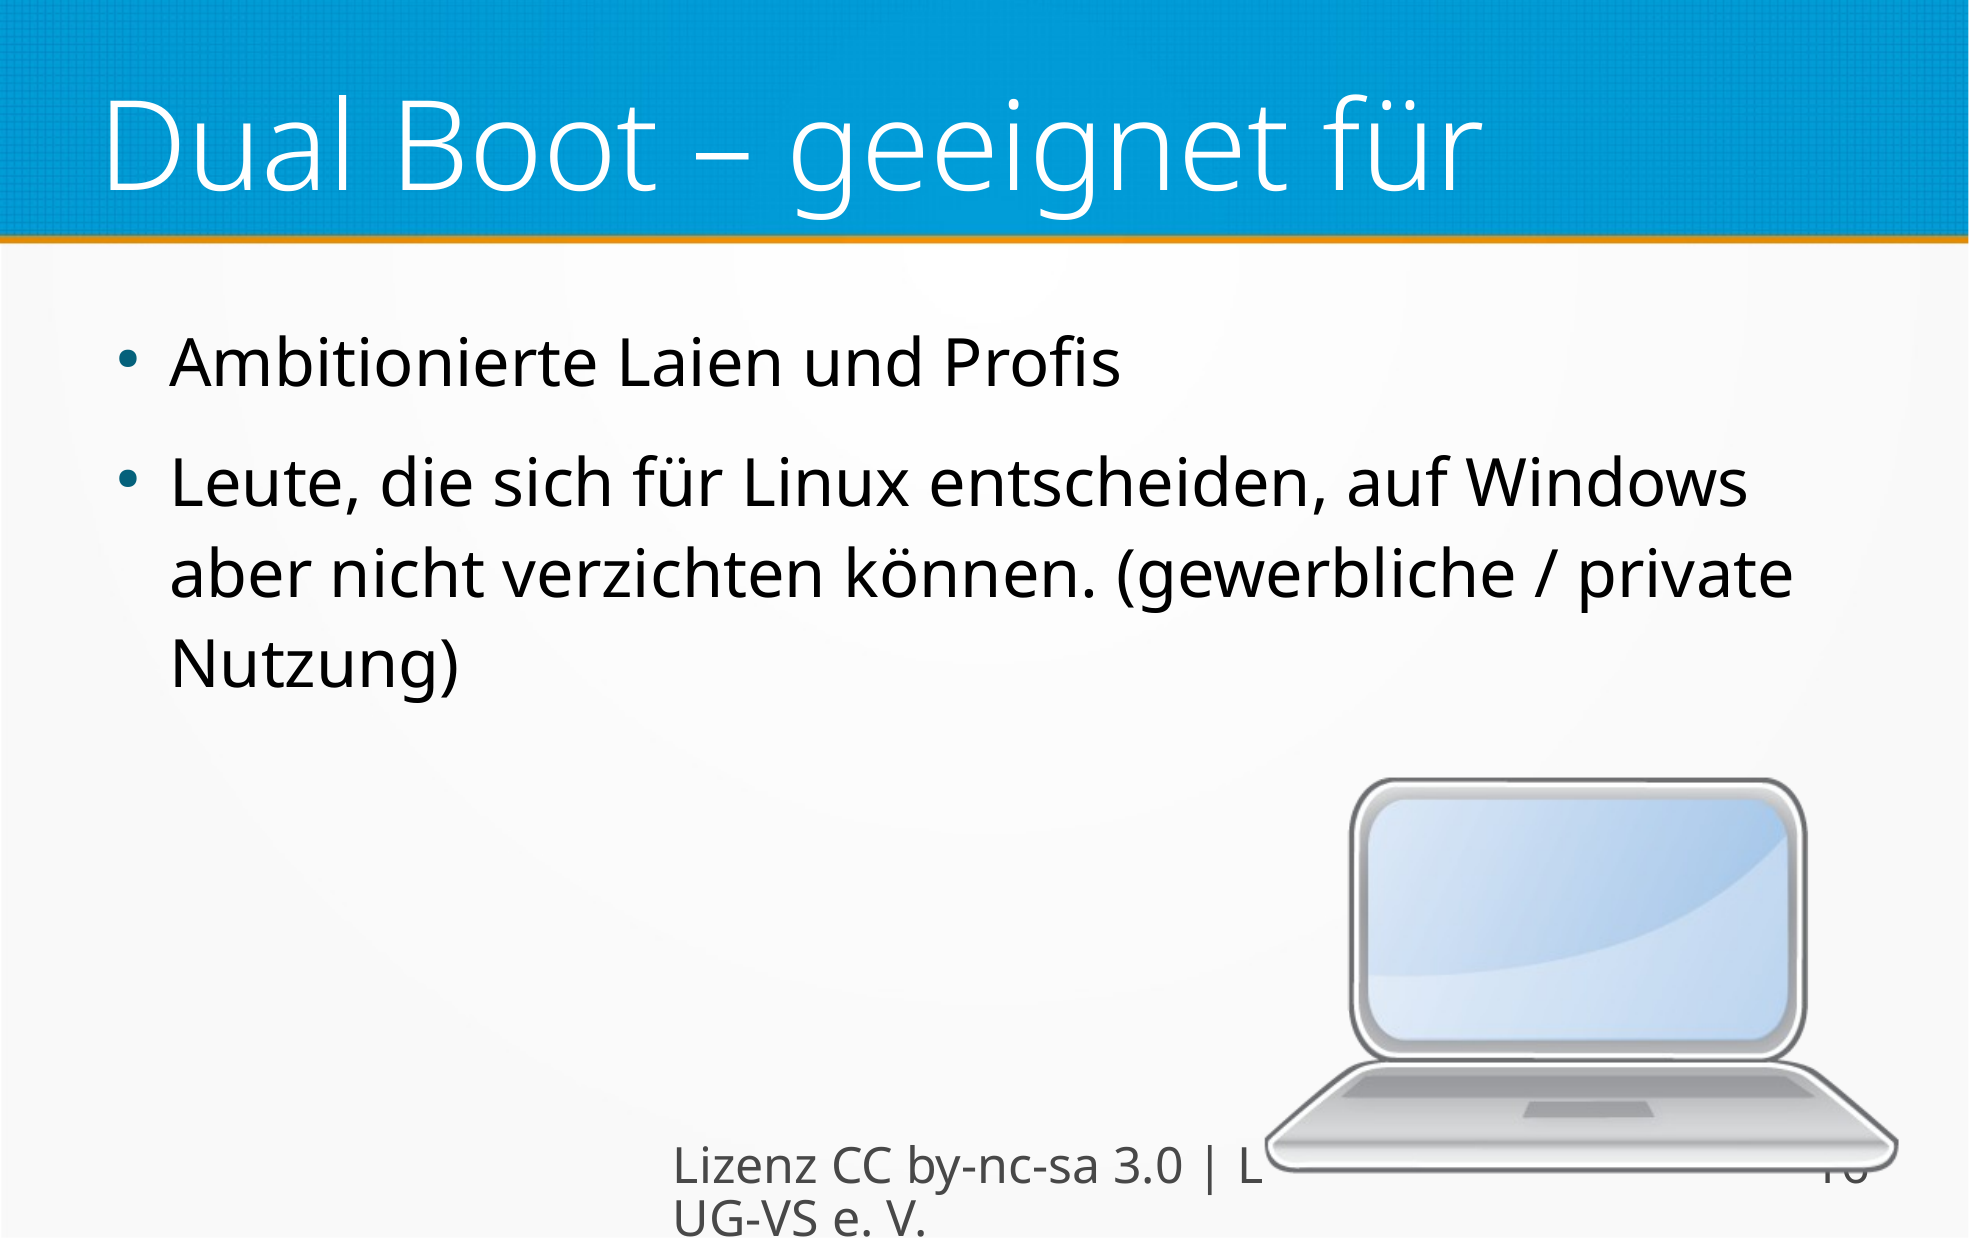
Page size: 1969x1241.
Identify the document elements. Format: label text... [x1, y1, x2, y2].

picture [0, 233, 1969, 1241]
title Dual Boot – geeignet für [98, 19, 1870, 227]
list Ambitionierte Laien und Profis Leute, die sich für Linux entscheiden, auf Windows aber nicht verzichten können. (gewerbliche / private Nutzung) [98, 315, 1861, 1081]
